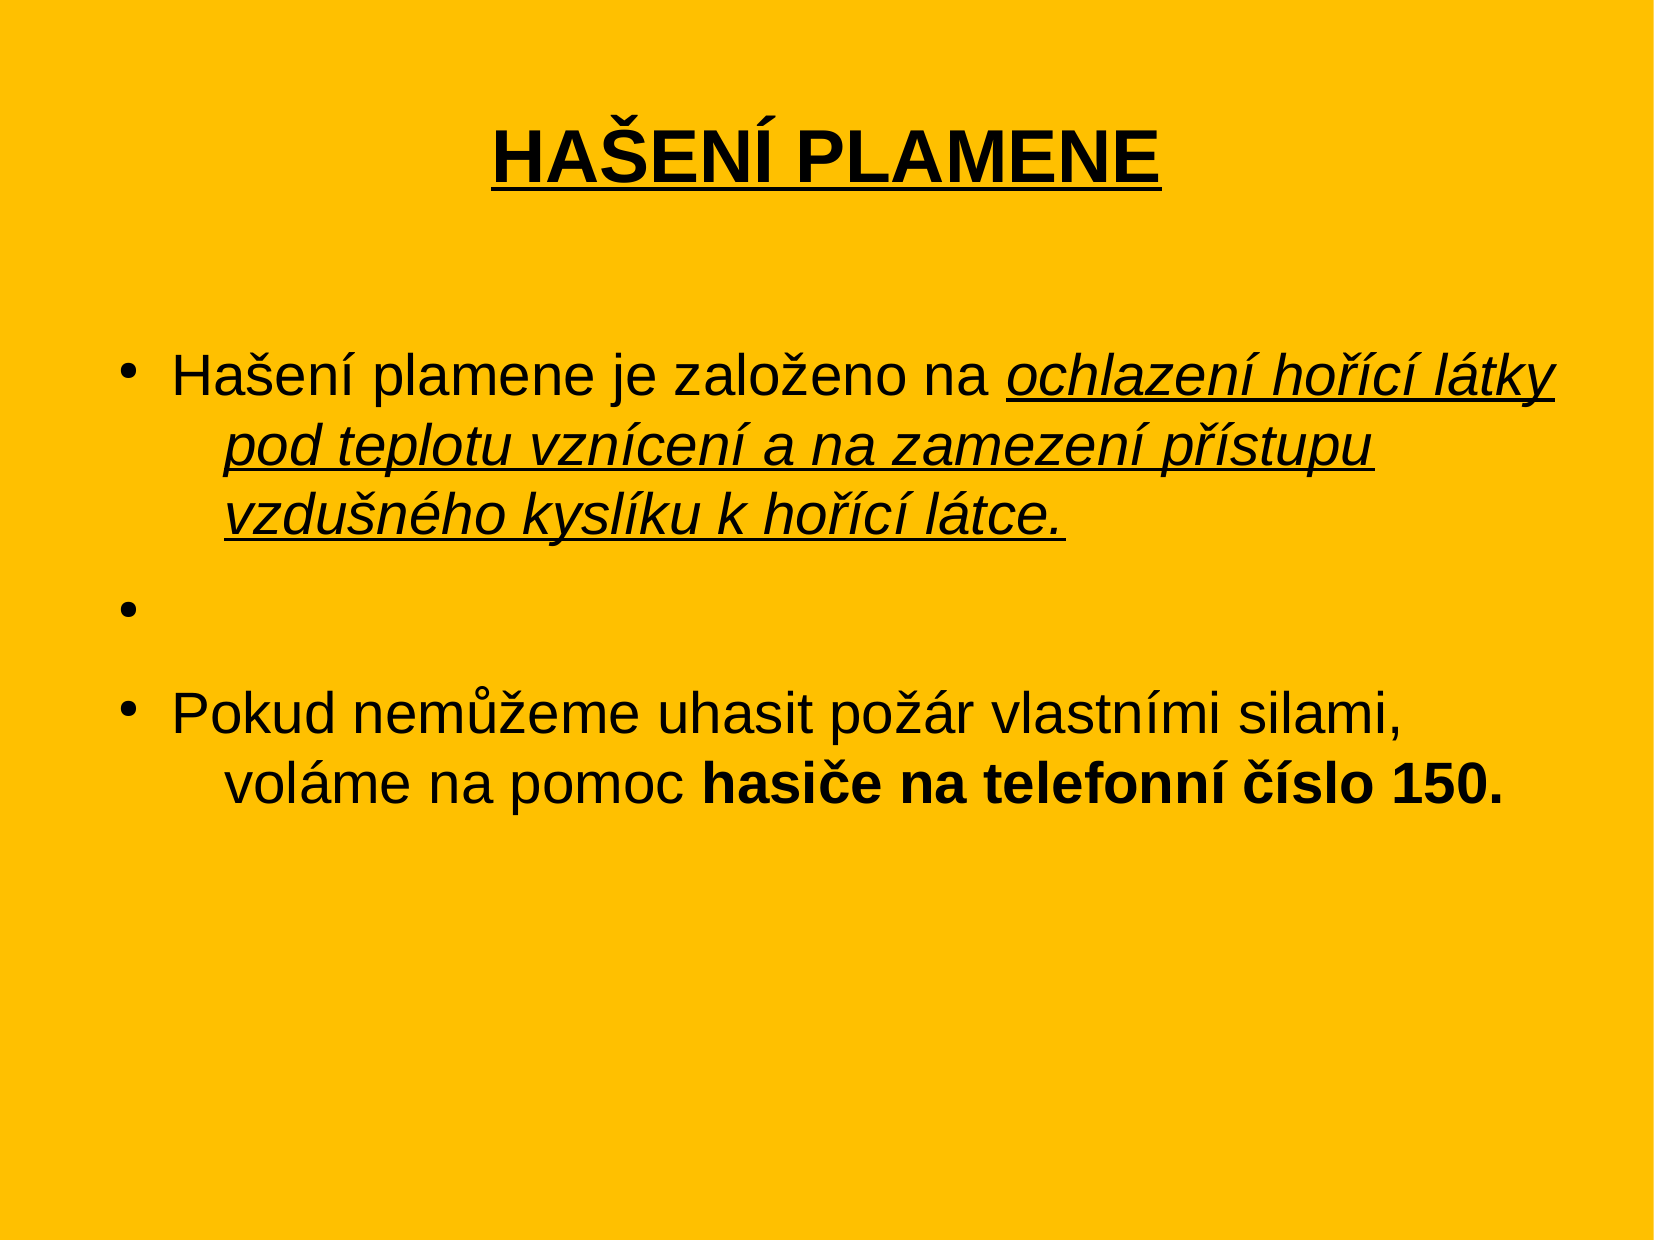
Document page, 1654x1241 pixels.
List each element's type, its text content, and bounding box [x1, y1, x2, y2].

title HAŠENÍ PLAMENE [82, 49, 1571, 257]
list Hašení plamene je založeno na ochlazení hořící látky pod teplotu vznícení a na zamezení přístupu vzdušného kyslíku k hořící látce. Pokud nemůžeme uhasit požár vlastními silami, voláme na pomoc hasiče na telefonní číslo 150. [82, 336, 1595, 904]
